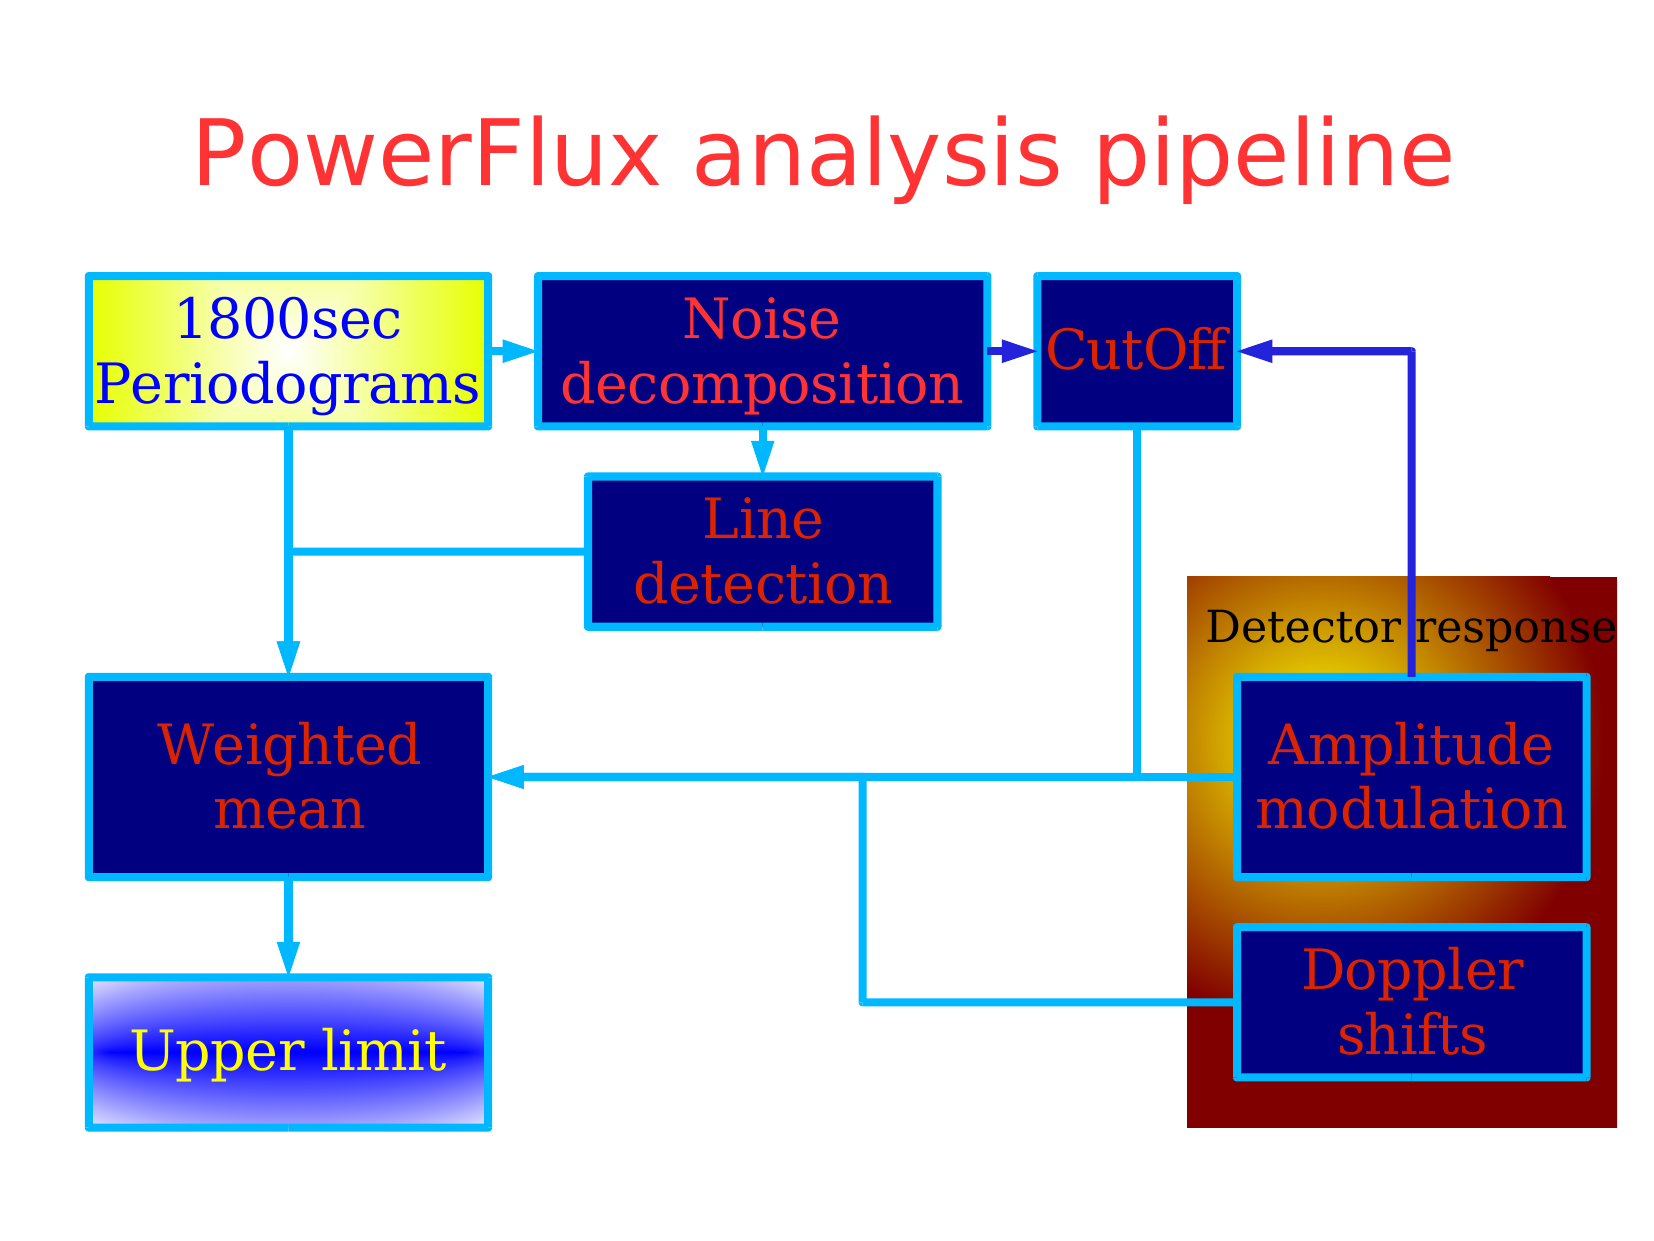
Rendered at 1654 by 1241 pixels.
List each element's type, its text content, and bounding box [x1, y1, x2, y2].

chart [17, 272, 1618, 1187]
text_box PowerFlux analysis pipeline [118, 101, 1531, 207]
